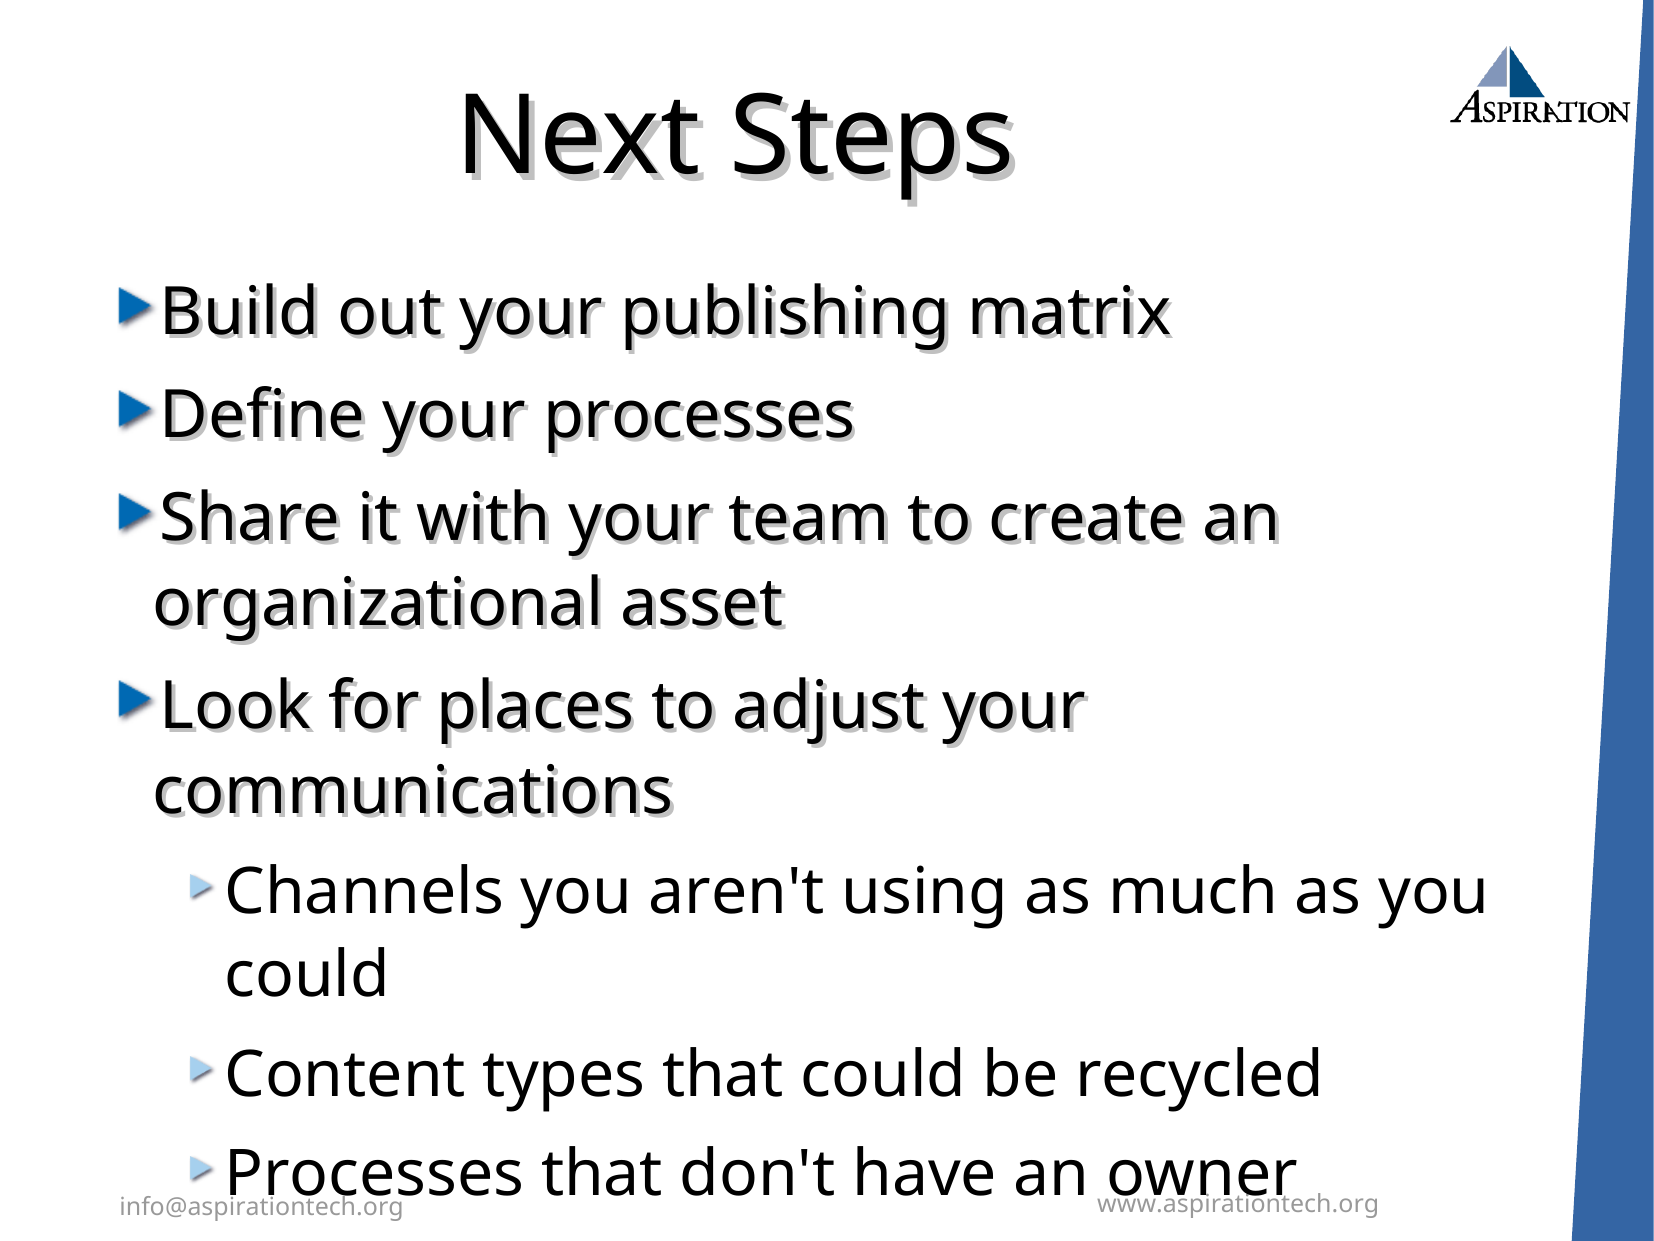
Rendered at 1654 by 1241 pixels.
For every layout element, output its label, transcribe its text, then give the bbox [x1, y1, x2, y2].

picture [188, 1053, 218, 1087]
picture [188, 1153, 218, 1186]
picture [1450, 46, 1631, 132]
title Next Steps [54, 21, 1415, 227]
list Build out your publishing matrix Define your processes Share it with your team to create an organizational asset Look for places to adjust your communications Channels you aren't using as much as you could Content types that could be recycled Processes that don't have an owner [54, 263, 1595, 1041]
